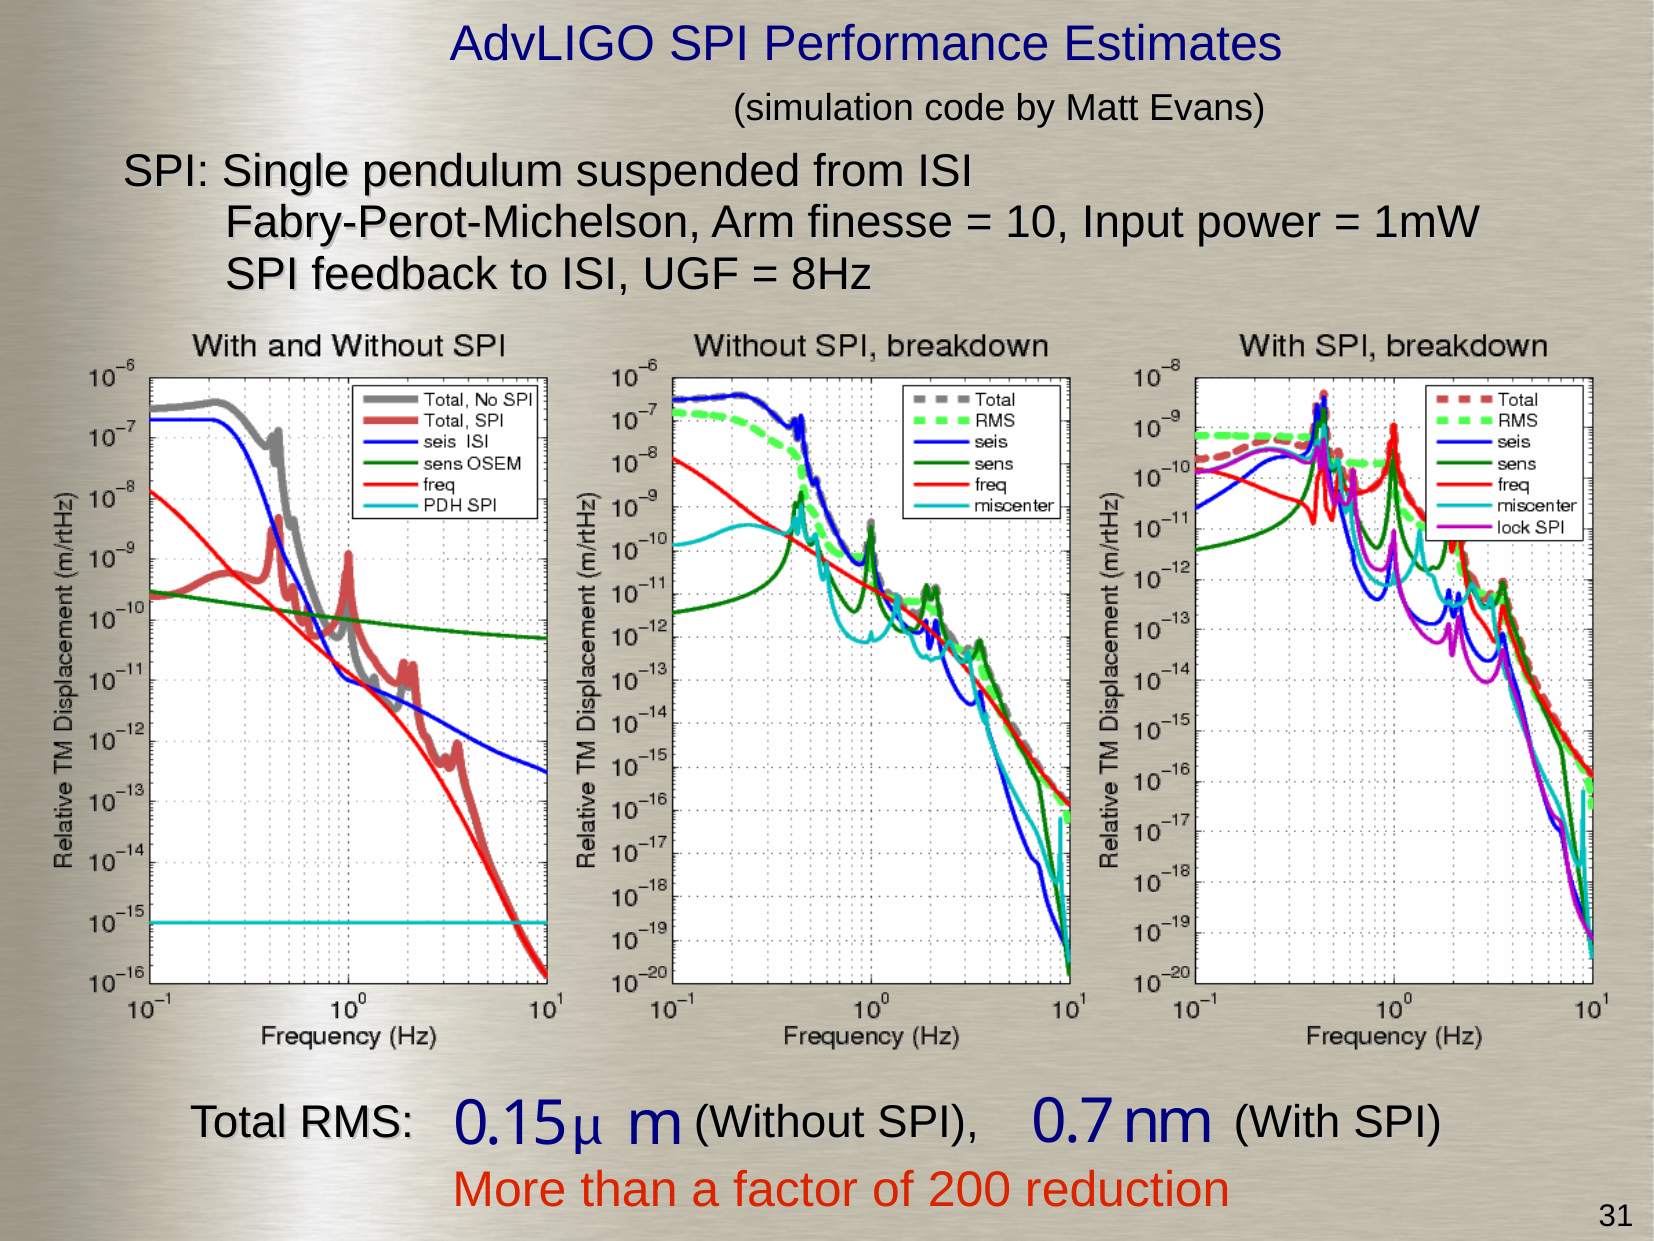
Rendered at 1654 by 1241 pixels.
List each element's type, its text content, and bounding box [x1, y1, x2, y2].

chart [1025, 1095, 1214, 1154]
text_box More than a factor of 200 reduction [437, 1154, 1247, 1225]
picture [0, 0, 1654, 1241]
text_box (simulation code by Matt Evans) [718, 78, 1280, 136]
chart [446, 1094, 684, 1154]
text_box SPI: Single pendulum suspended from ISI Fabry-Perot-Michelson, Arm finesse = 10, Input power = 1mW SPI feedback to ISI, UGF = 8Hz [108, 137, 1497, 307]
text_box AdvLIGO SPI Performance Estimates [434, 8, 1300, 79]
text_box Total RMS: (Without SPI), (With SPI) [175, 1088, 1485, 1155]
